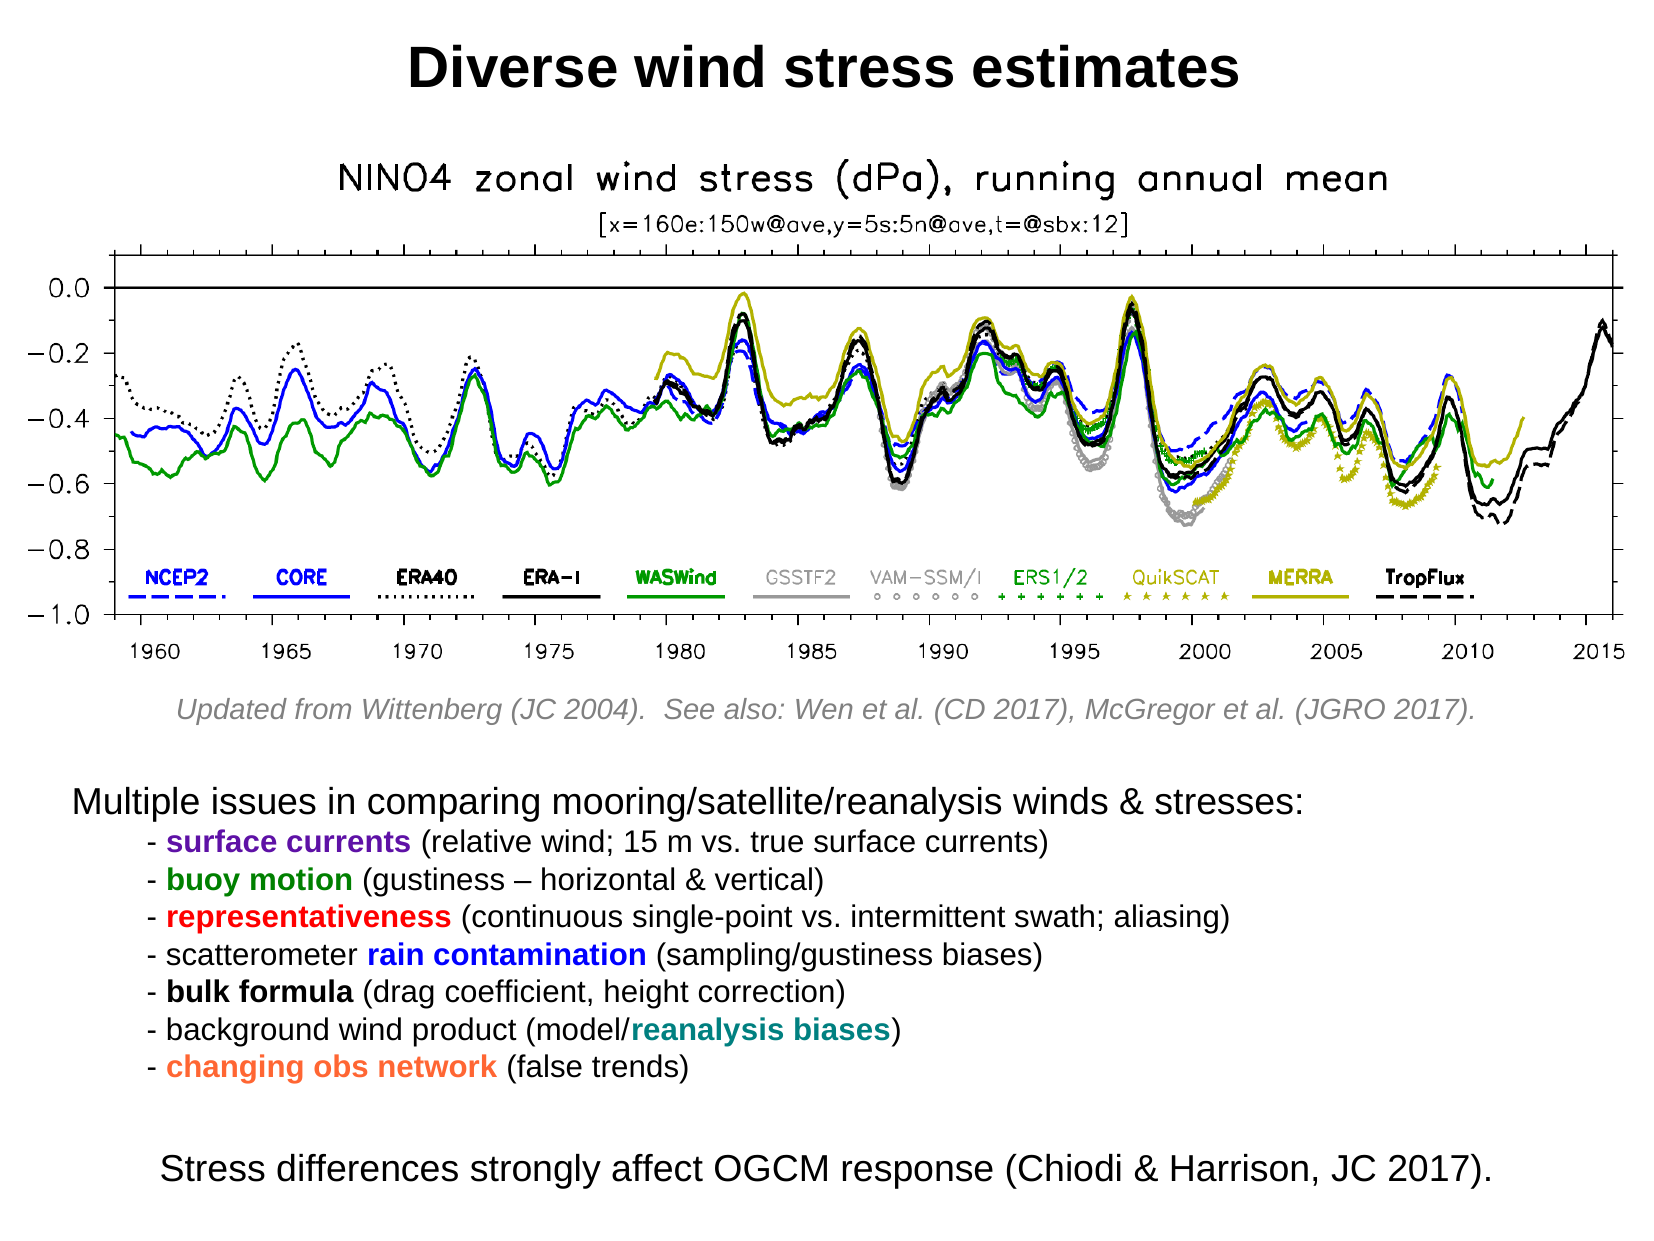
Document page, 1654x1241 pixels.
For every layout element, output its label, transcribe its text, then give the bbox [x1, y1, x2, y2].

picture [24, 159, 1630, 664]
text_box Diverse wind stress estimates [37, 35, 1613, 101]
text_box Updated from Wittenberg (JC 2004). See also: Wen et al. (CD 2017), McGregor et al. (JGRO 2017). [160, 682, 1494, 734]
text_box Multiple issues in comparing mooring/satellite/reanalysis winds & stresses: - surface currents (relative wind; 15 m vs. true surface currents) - buoy motion (gustiness – horizontal & vertical) - representativeness (continuous single-point vs. intermittent swath; aliasing) - scatterometer rain contamination (sampling/gustiness biases) - bulk formula (drag coefficient, height correction) - background wind product (model/reanalysis biases) - changing obs network (false trends) Stress differences strongly affect OGCM response (Chiodi & Harrison, JC 2017). [71, 773, 1582, 1190]
